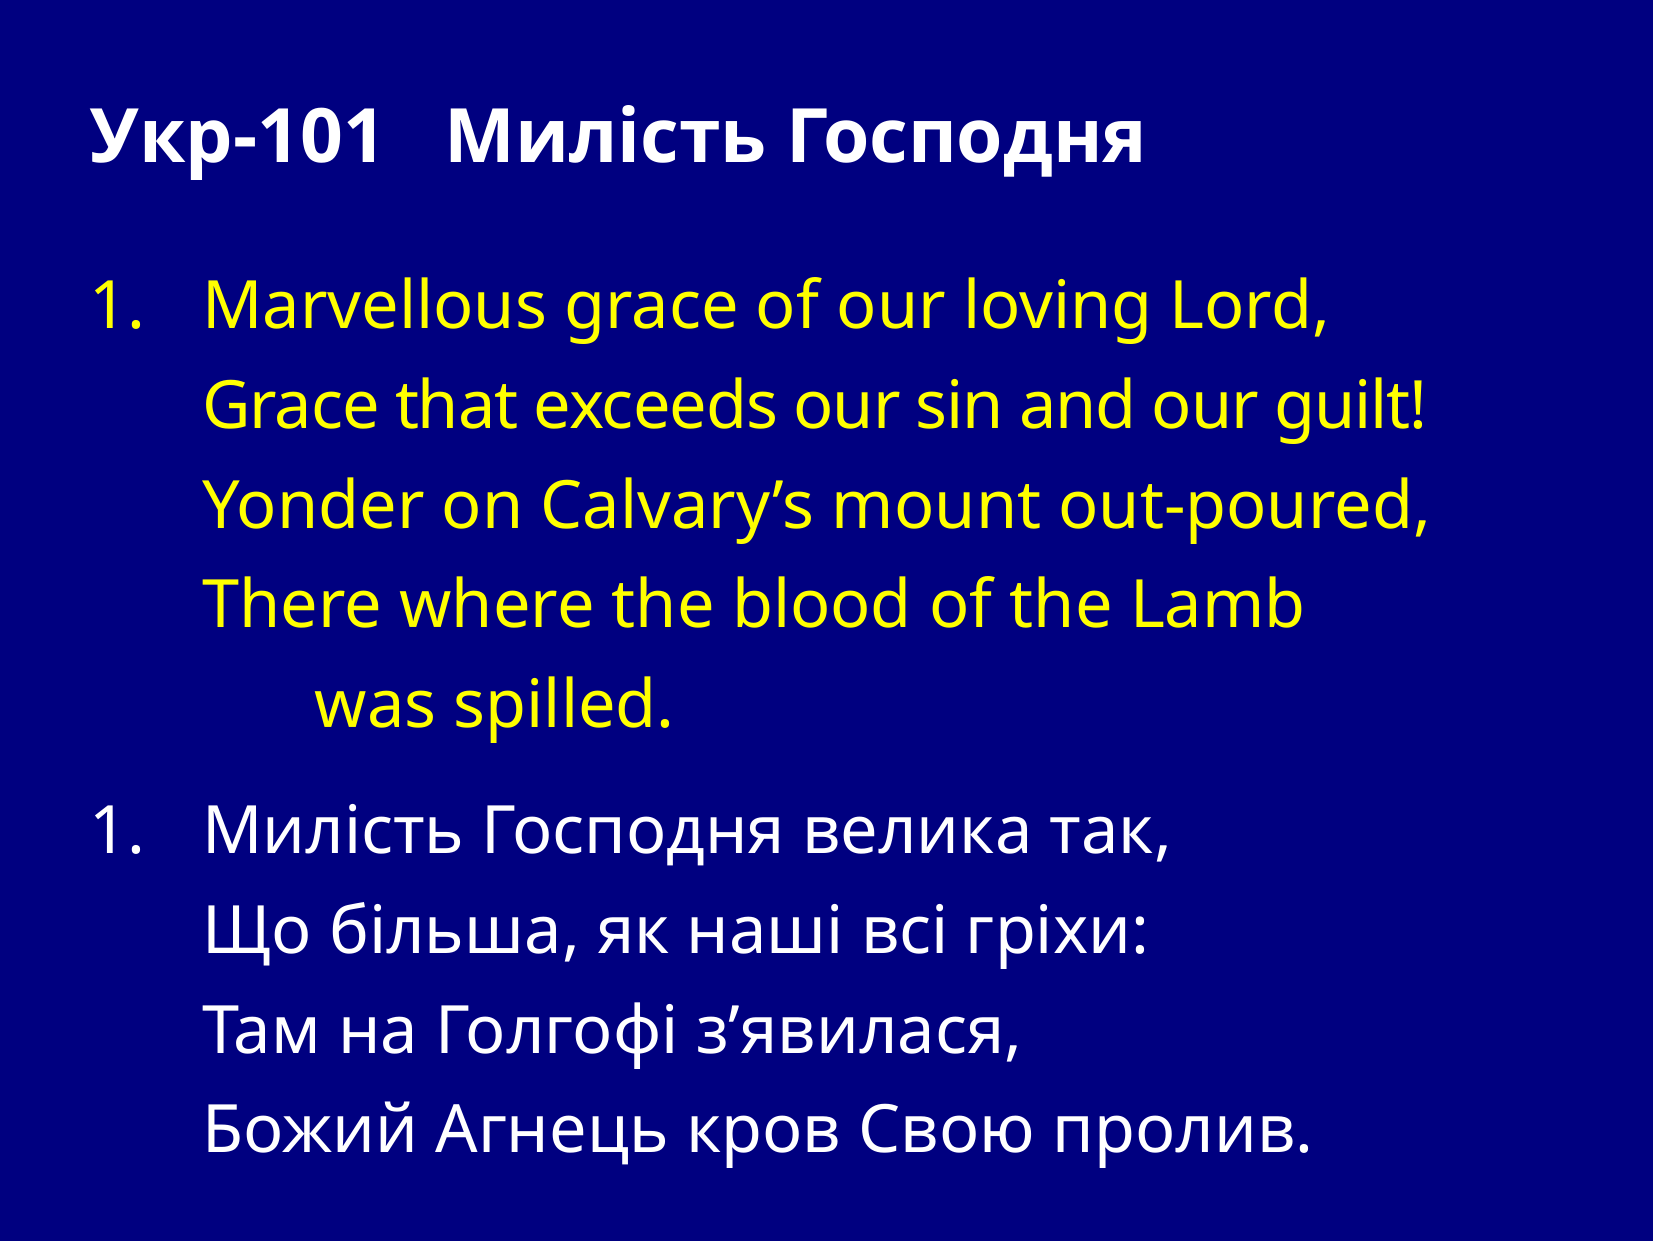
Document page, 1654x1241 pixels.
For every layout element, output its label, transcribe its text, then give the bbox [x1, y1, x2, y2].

text_box 1. Marvellous grace of our loving Lord, Grace that exceeds our sin and our guilt! Yonder on Calvary’s mount out-poured, There where the blood of the Lamb was spilled. [75, 150, 1651, 713]
text_box 1. Милість Господня велика так, Що більша, як наші всі гріхи: Там на Голгофі з’явилася, Божий Агнець кров Свою пролив. [75, 675, 1576, 1163]
text_box Укр-101 Милість Господня [75, 75, 1576, 188]
